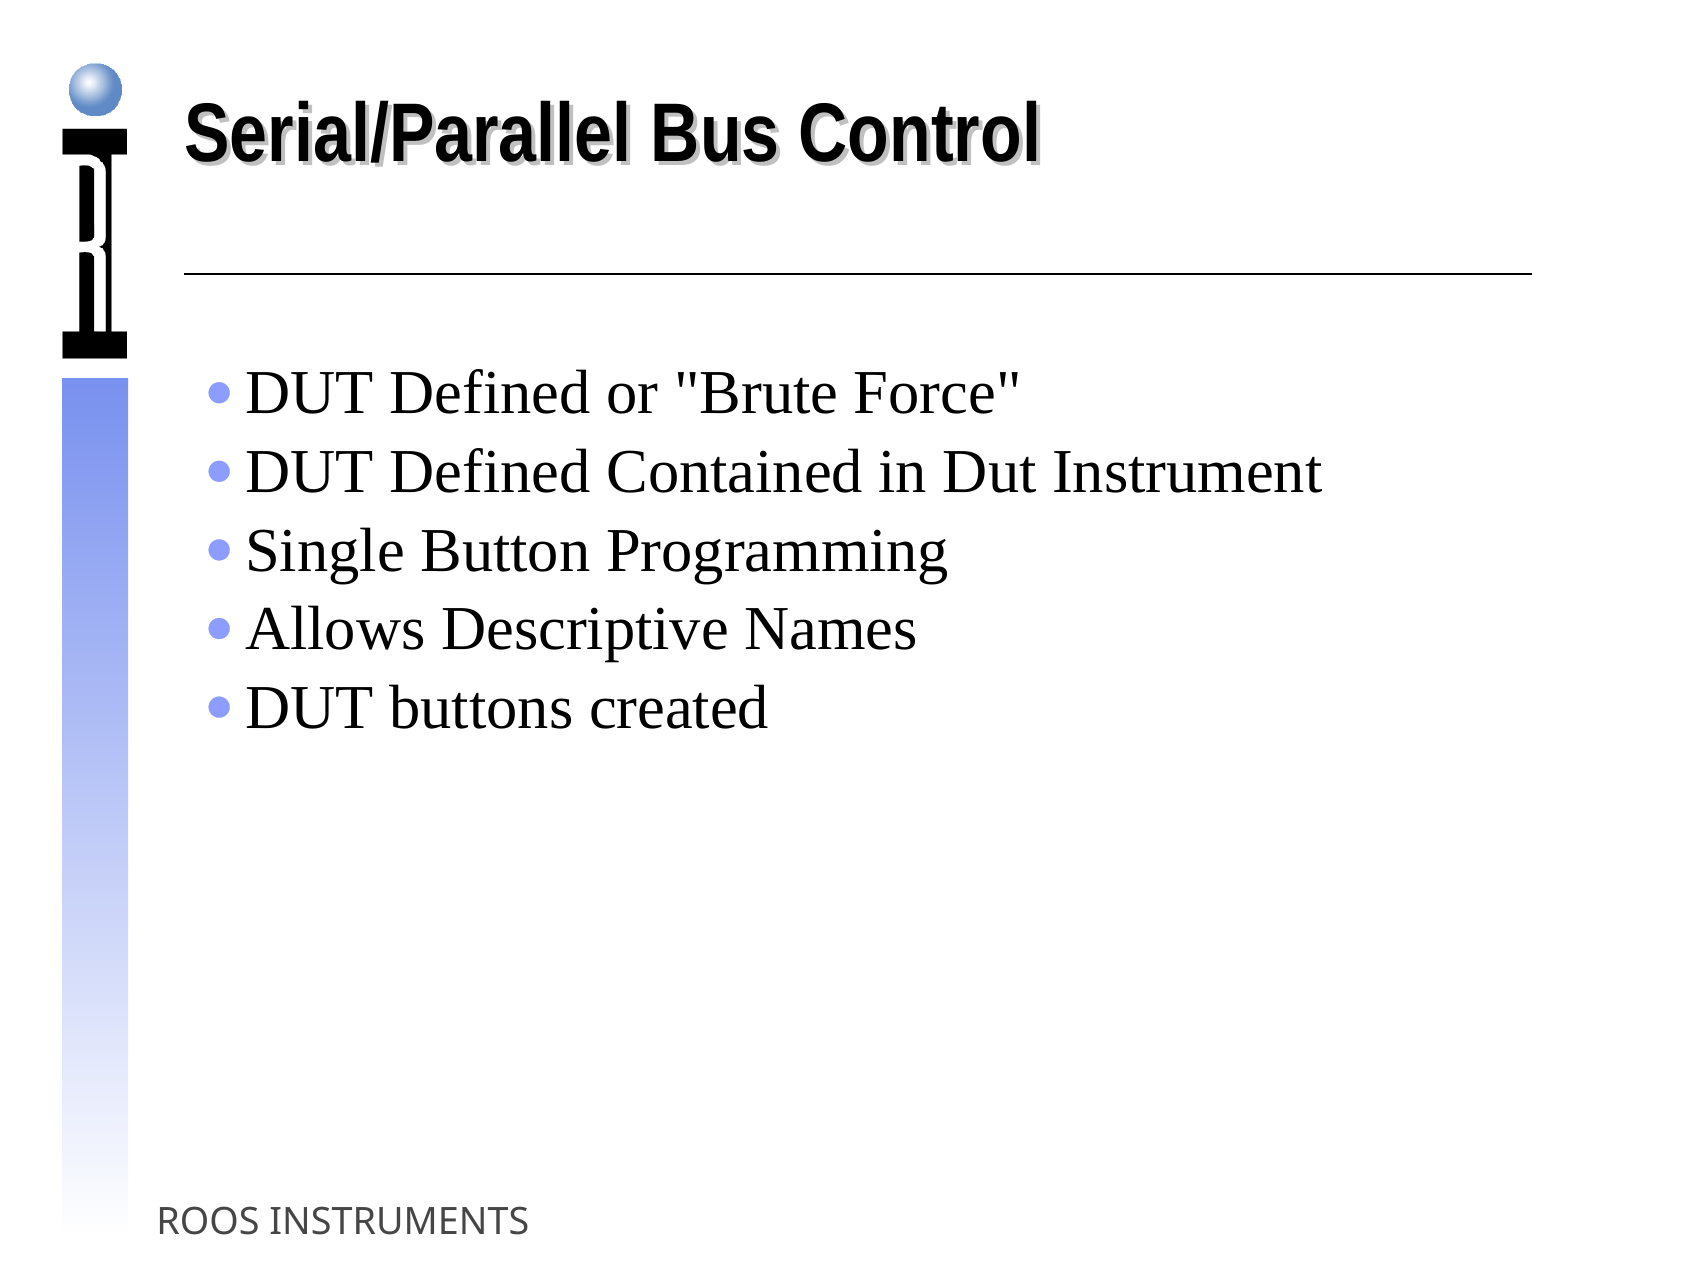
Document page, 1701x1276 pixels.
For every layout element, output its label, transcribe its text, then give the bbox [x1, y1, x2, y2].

text_box Serial/Parallel Bus Control [184, 92, 1539, 268]
text_box DUT Defined or "Brute Force" DUT Defined Contained in Dut Instrument Single Button Programming Allows Descriptive Names DUT buttons created [192, 358, 1550, 749]
